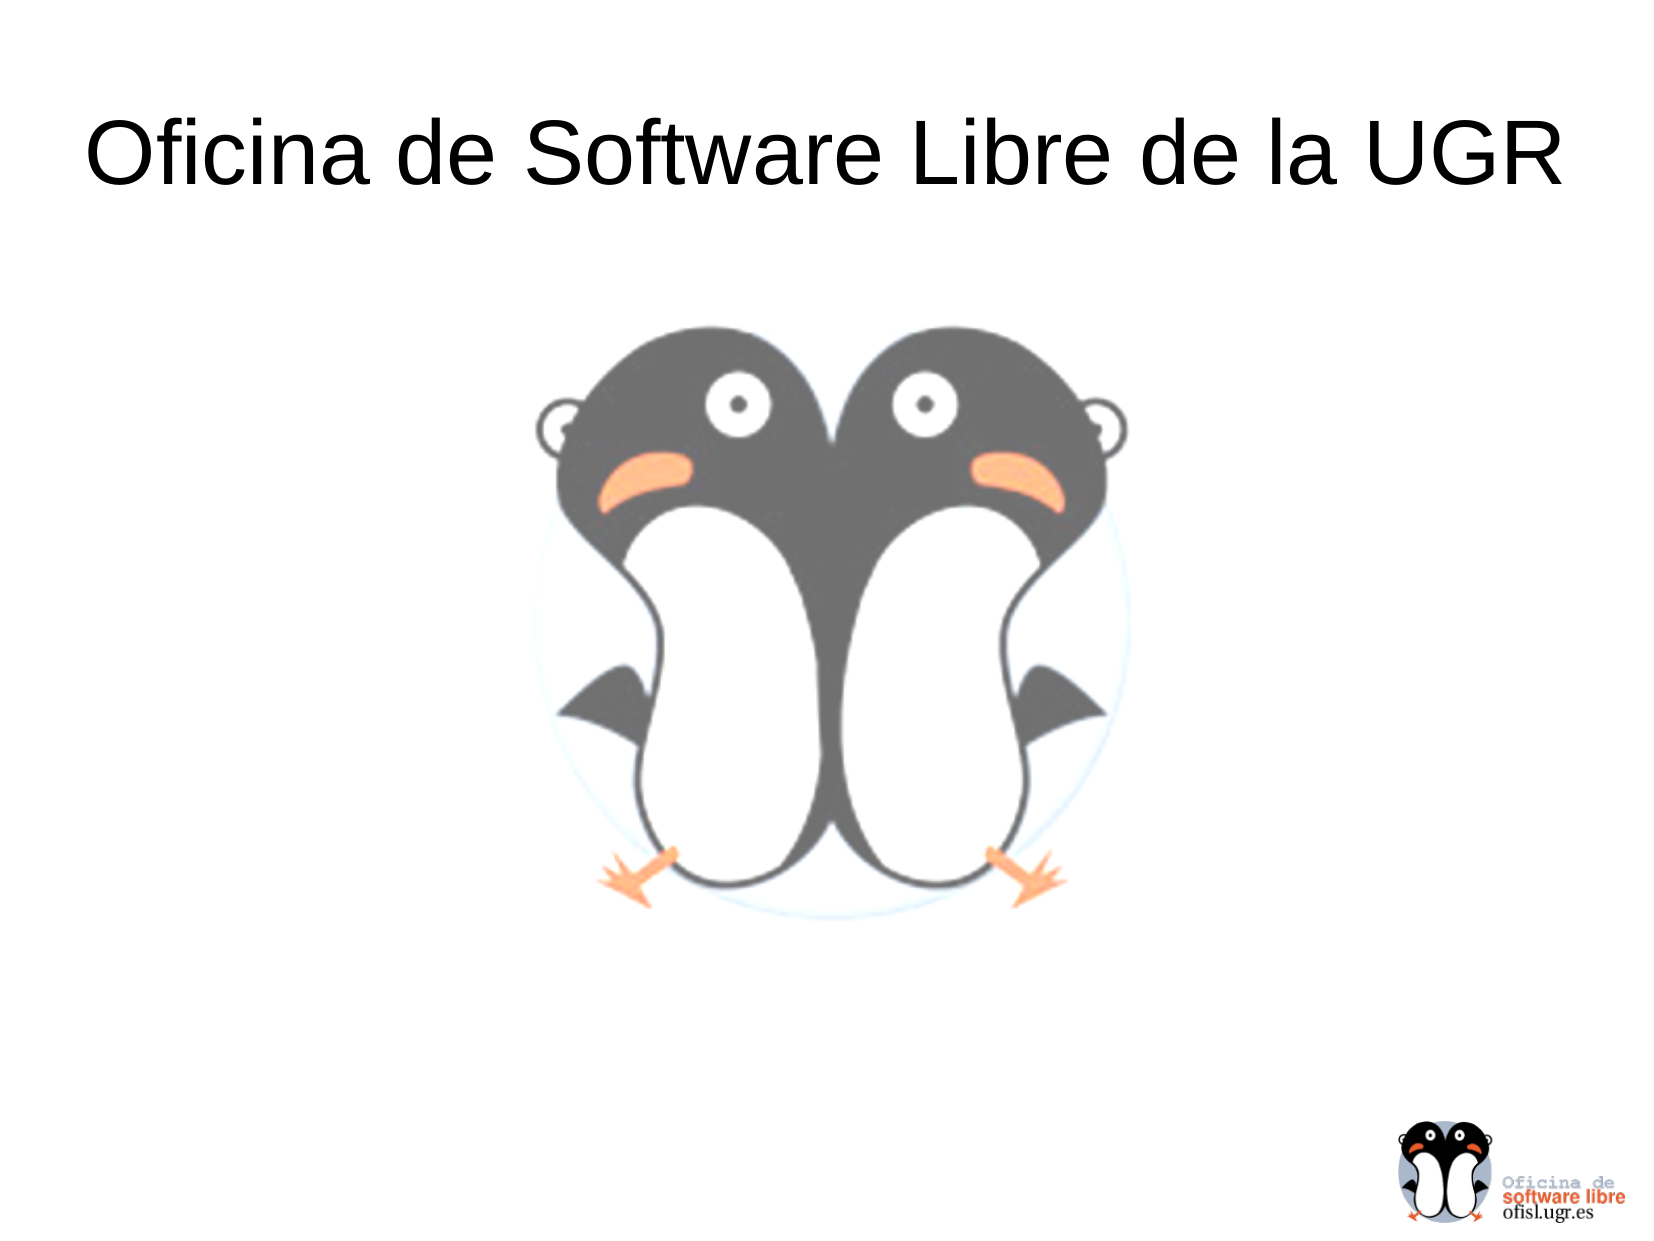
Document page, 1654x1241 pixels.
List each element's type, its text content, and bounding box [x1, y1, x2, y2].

picture [1398, 1121, 1625, 1223]
title Oficina de Software Libre de la UGR [82, 56, 1571, 250]
subtitle [82, 297, 1571, 1102]
